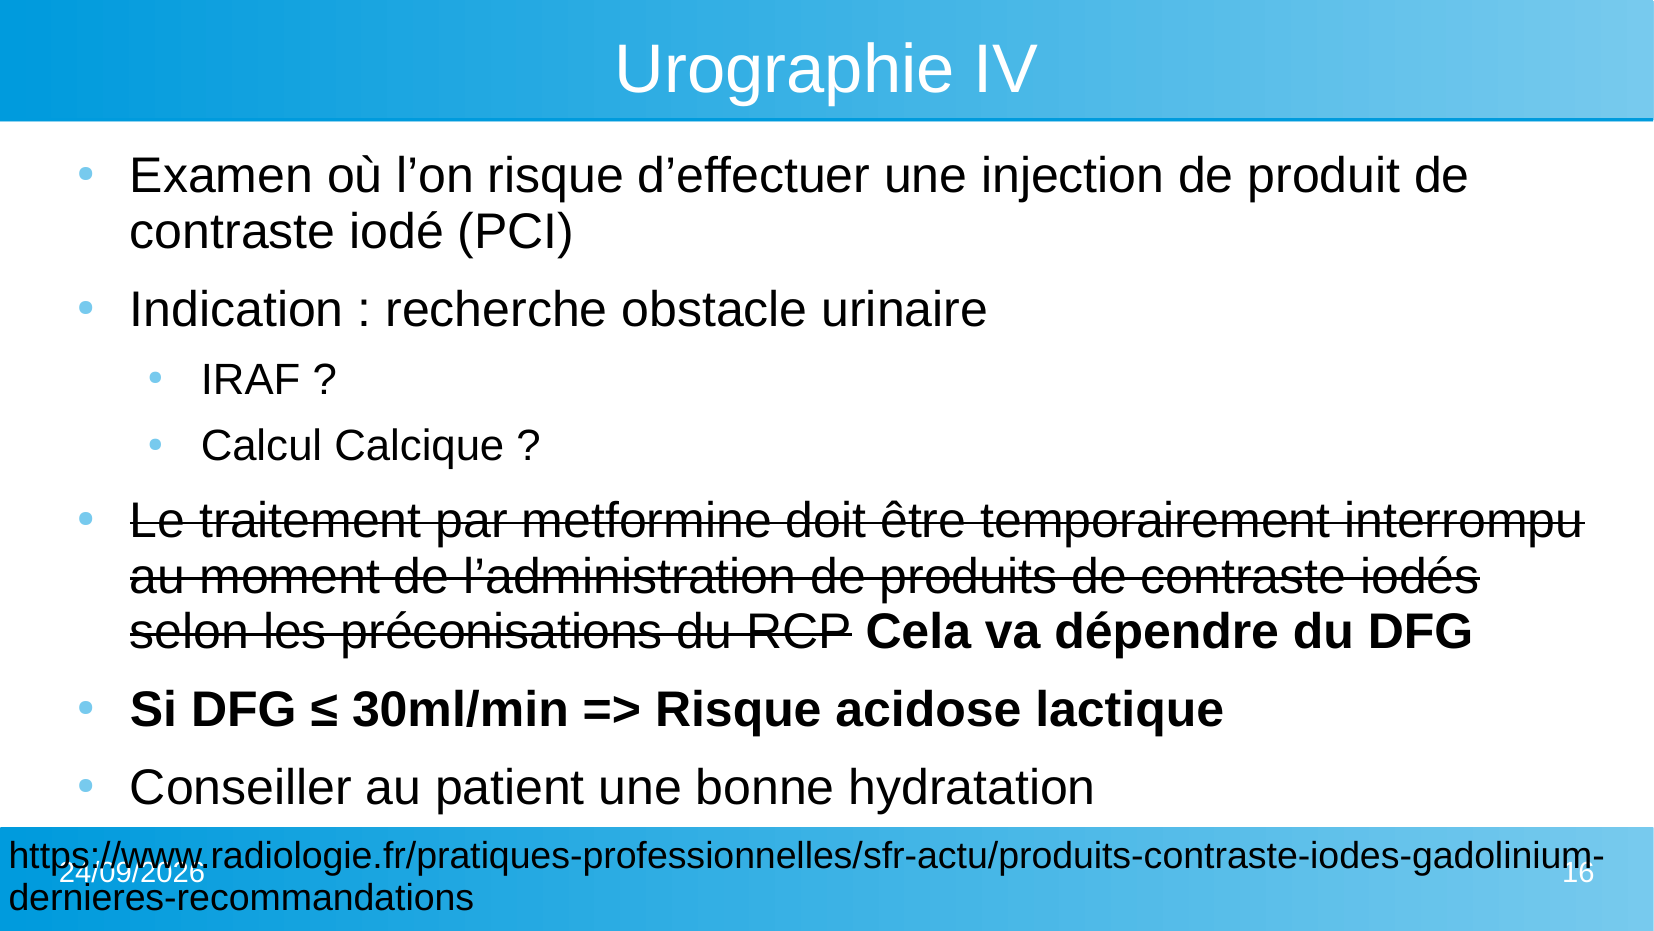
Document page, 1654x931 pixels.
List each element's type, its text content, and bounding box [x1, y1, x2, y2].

title Urographie IV [59, 29, 1595, 108]
list Examen où l’on risque d’effectuer une injection de produit de contraste iodé (PCI) Indication : recherche obstacle urinaire IRAF ? Calcul Calcique ? Le traitement par metformine doit être temporairement interrompu au moment de l’administration de produits de contraste iodés selon les préconisations du RCP Cela va dépendre du DFG Si DFG ≤ 30ml/min => Risque acidose lactique Conseiller au patient une bonne hydratation [59, 147, 1595, 768]
text_box https://www.radiologie.fr/pratiques-professionnelles/sfr-actu/produits-contraste-iodes-gadolinium-dernieres-recommandations [0, 826, 1625, 926]
